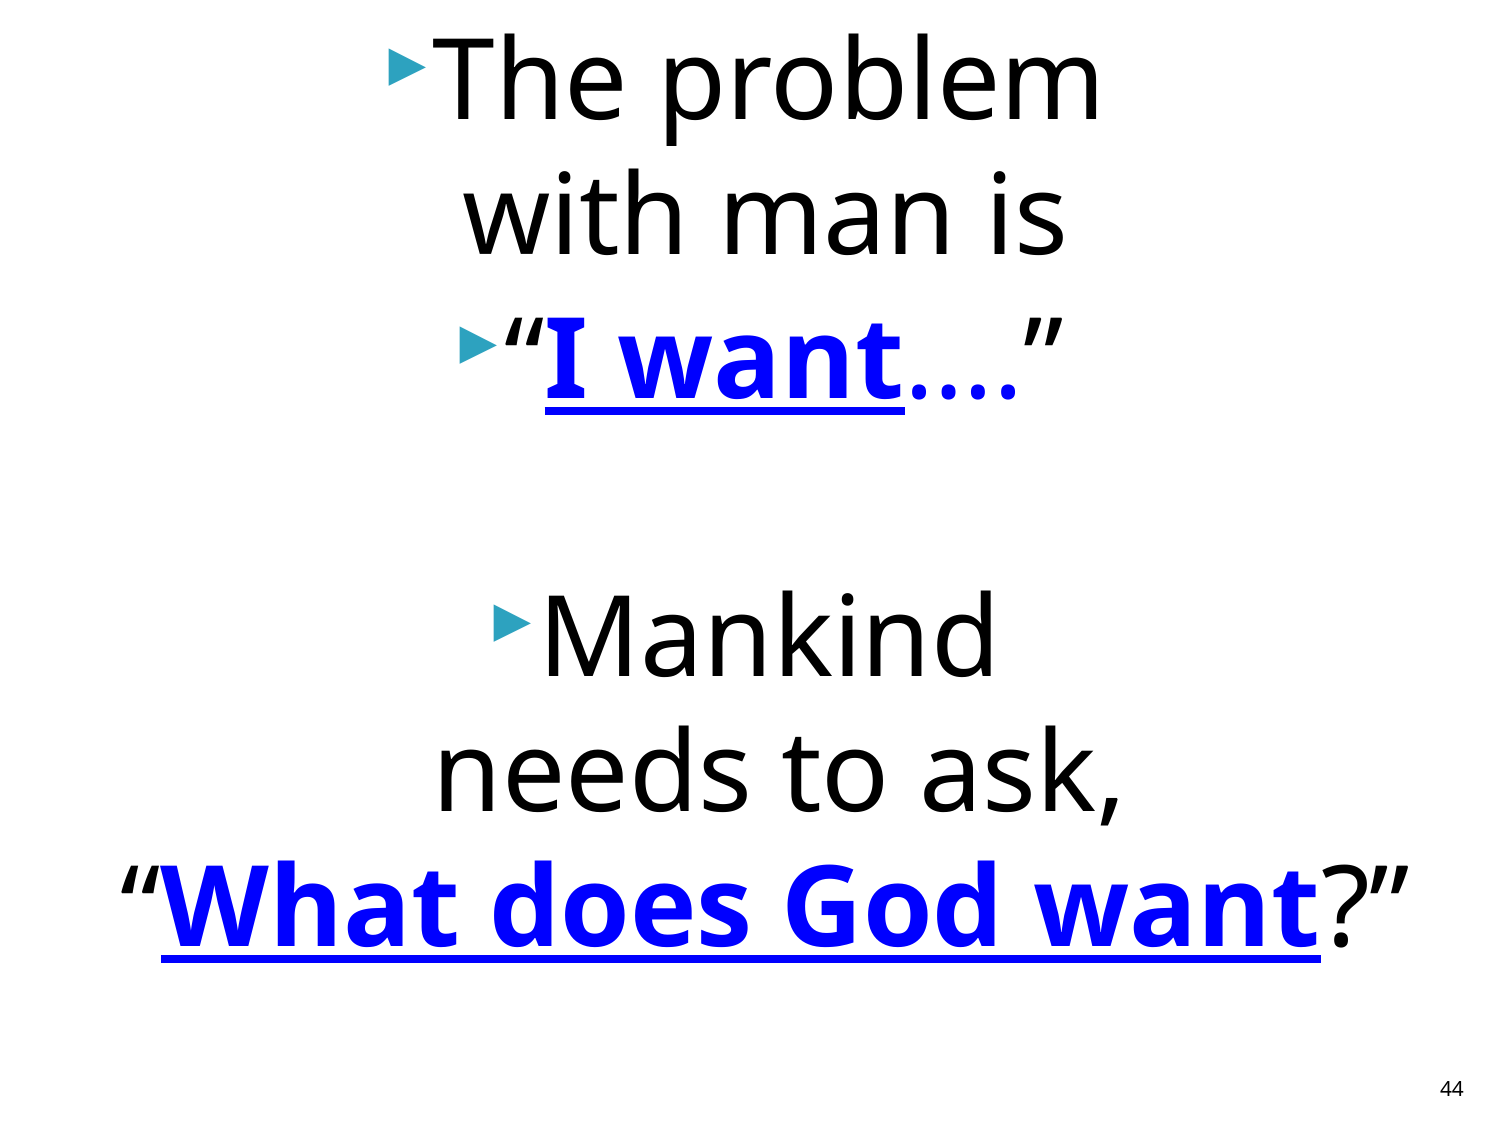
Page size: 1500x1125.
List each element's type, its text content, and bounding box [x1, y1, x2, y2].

slide_number <number> [1418, 1051, 1479, 1112]
list The problem with man is “I want….” Mankind needs to ask, “What does God want?” [0, 0, 1500, 1125]
